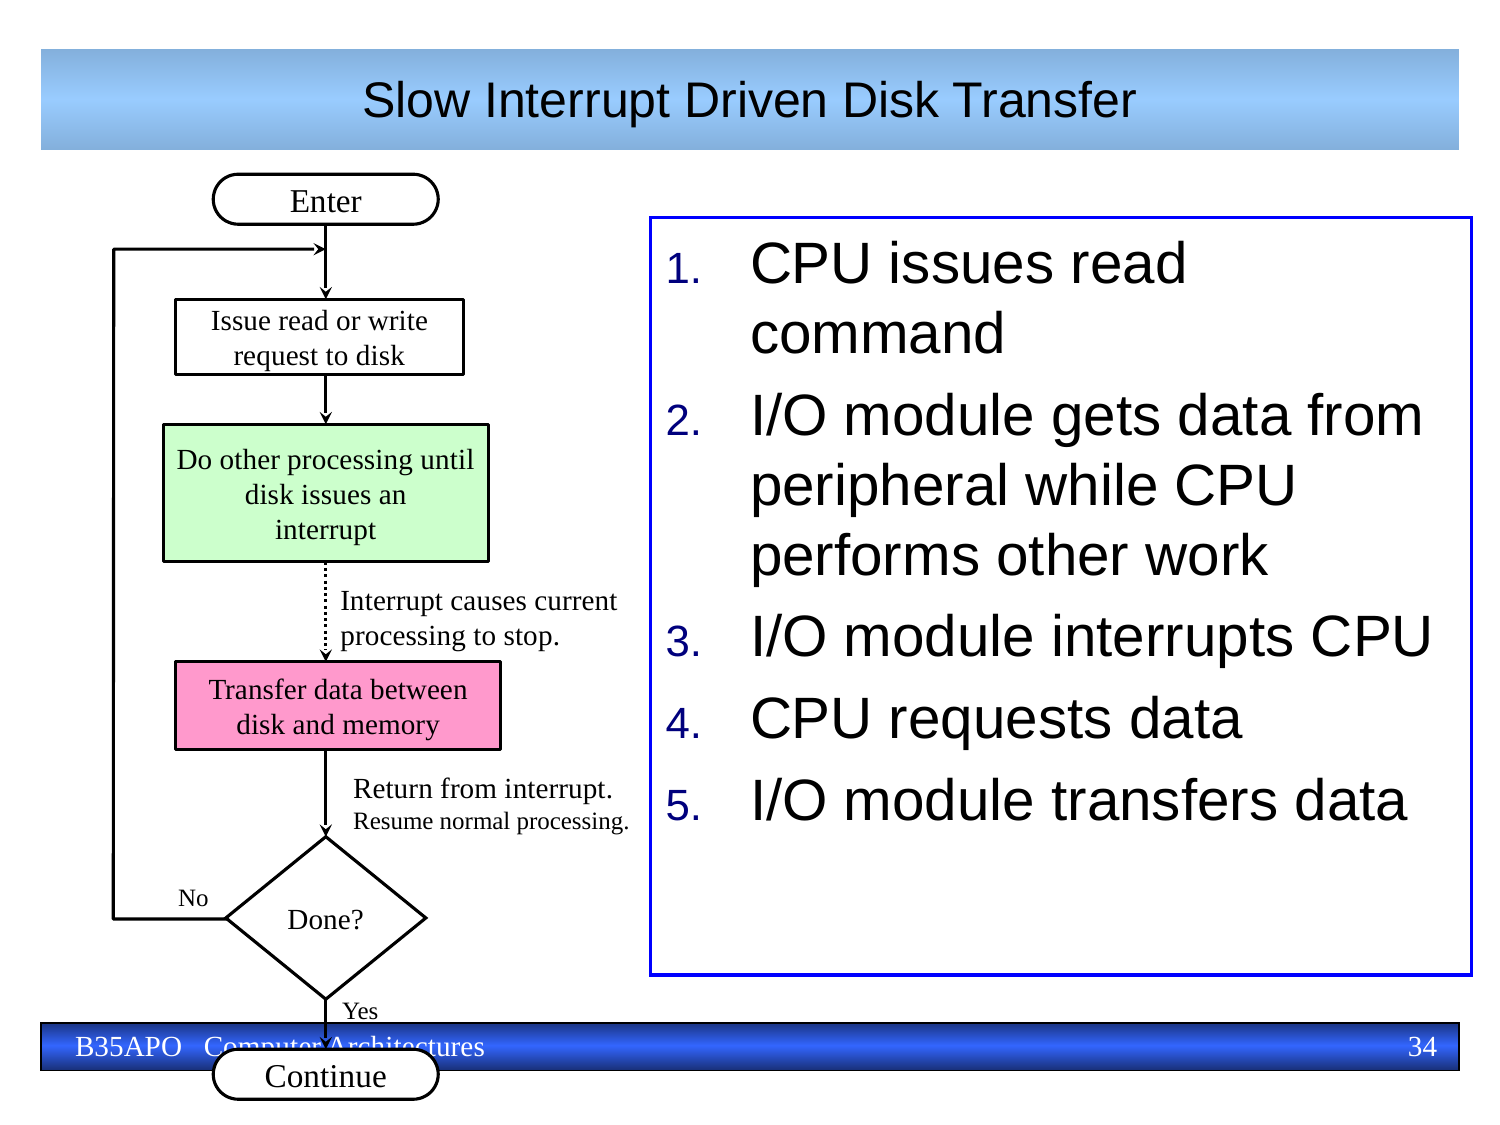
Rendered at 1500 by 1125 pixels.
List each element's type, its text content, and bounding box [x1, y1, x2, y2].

text_box Issue read or write request to disk [175, 299, 464, 375]
text_box Transfer data between disk and memory [175, 661, 501, 750]
text_box Enter [213, 174, 439, 225]
text_box Interrupt causes current processing to stop. [325, 574, 639, 659]
text_box Return from interrupt. Resume normal processing. [338, 761, 650, 842]
title Slow Interrupt Driven Disk Transfer [41, 49, 1459, 150]
text_box CPU issues read command I/O module gets data from peripheral while CPU performs other work I/O module interrupts CPU CPU requests data I/O module transfers data [650, 217, 1472, 976]
text_box Yes [327, 986, 394, 1032]
text_box No [163, 874, 224, 920]
text_box Done? [226, 837, 426, 999]
text_box Do other processing until disk issues an interrupt [163, 424, 489, 562]
text_box Continue [213, 1049, 439, 1100]
